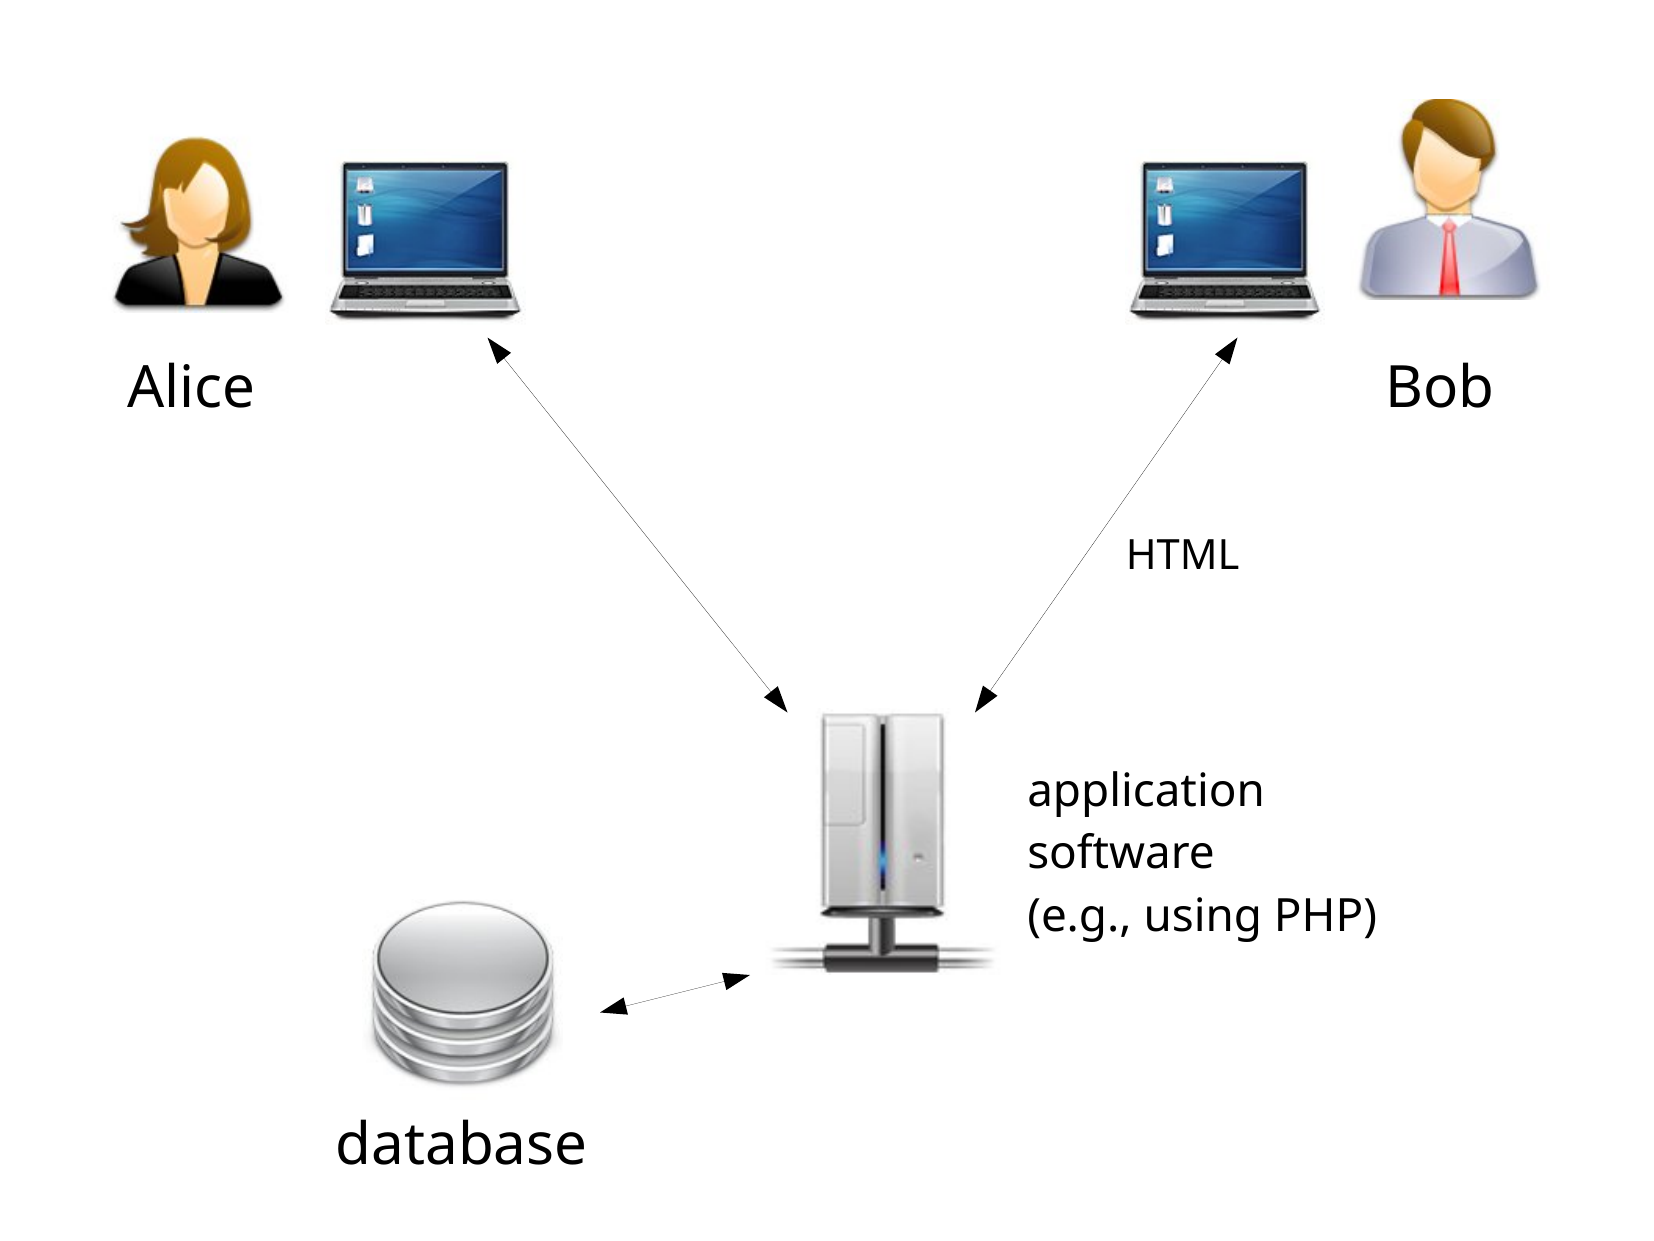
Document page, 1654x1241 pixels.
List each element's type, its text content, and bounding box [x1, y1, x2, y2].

picture [325, 149, 526, 350]
text_box Alice [112, 337, 301, 424]
text_box HTML [1111, 517, 1313, 601]
text_box application software (e.g., using PHP) [1012, 750, 1576, 932]
picture [1350, 99, 1550, 301]
text_box Bob [1371, 337, 1538, 424]
picture [750, 708, 1017, 976]
text_box database [321, 1095, 676, 1201]
picture [362, 899, 563, 1095]
picture [1125, 149, 1325, 350]
picture [100, 112, 301, 313]
